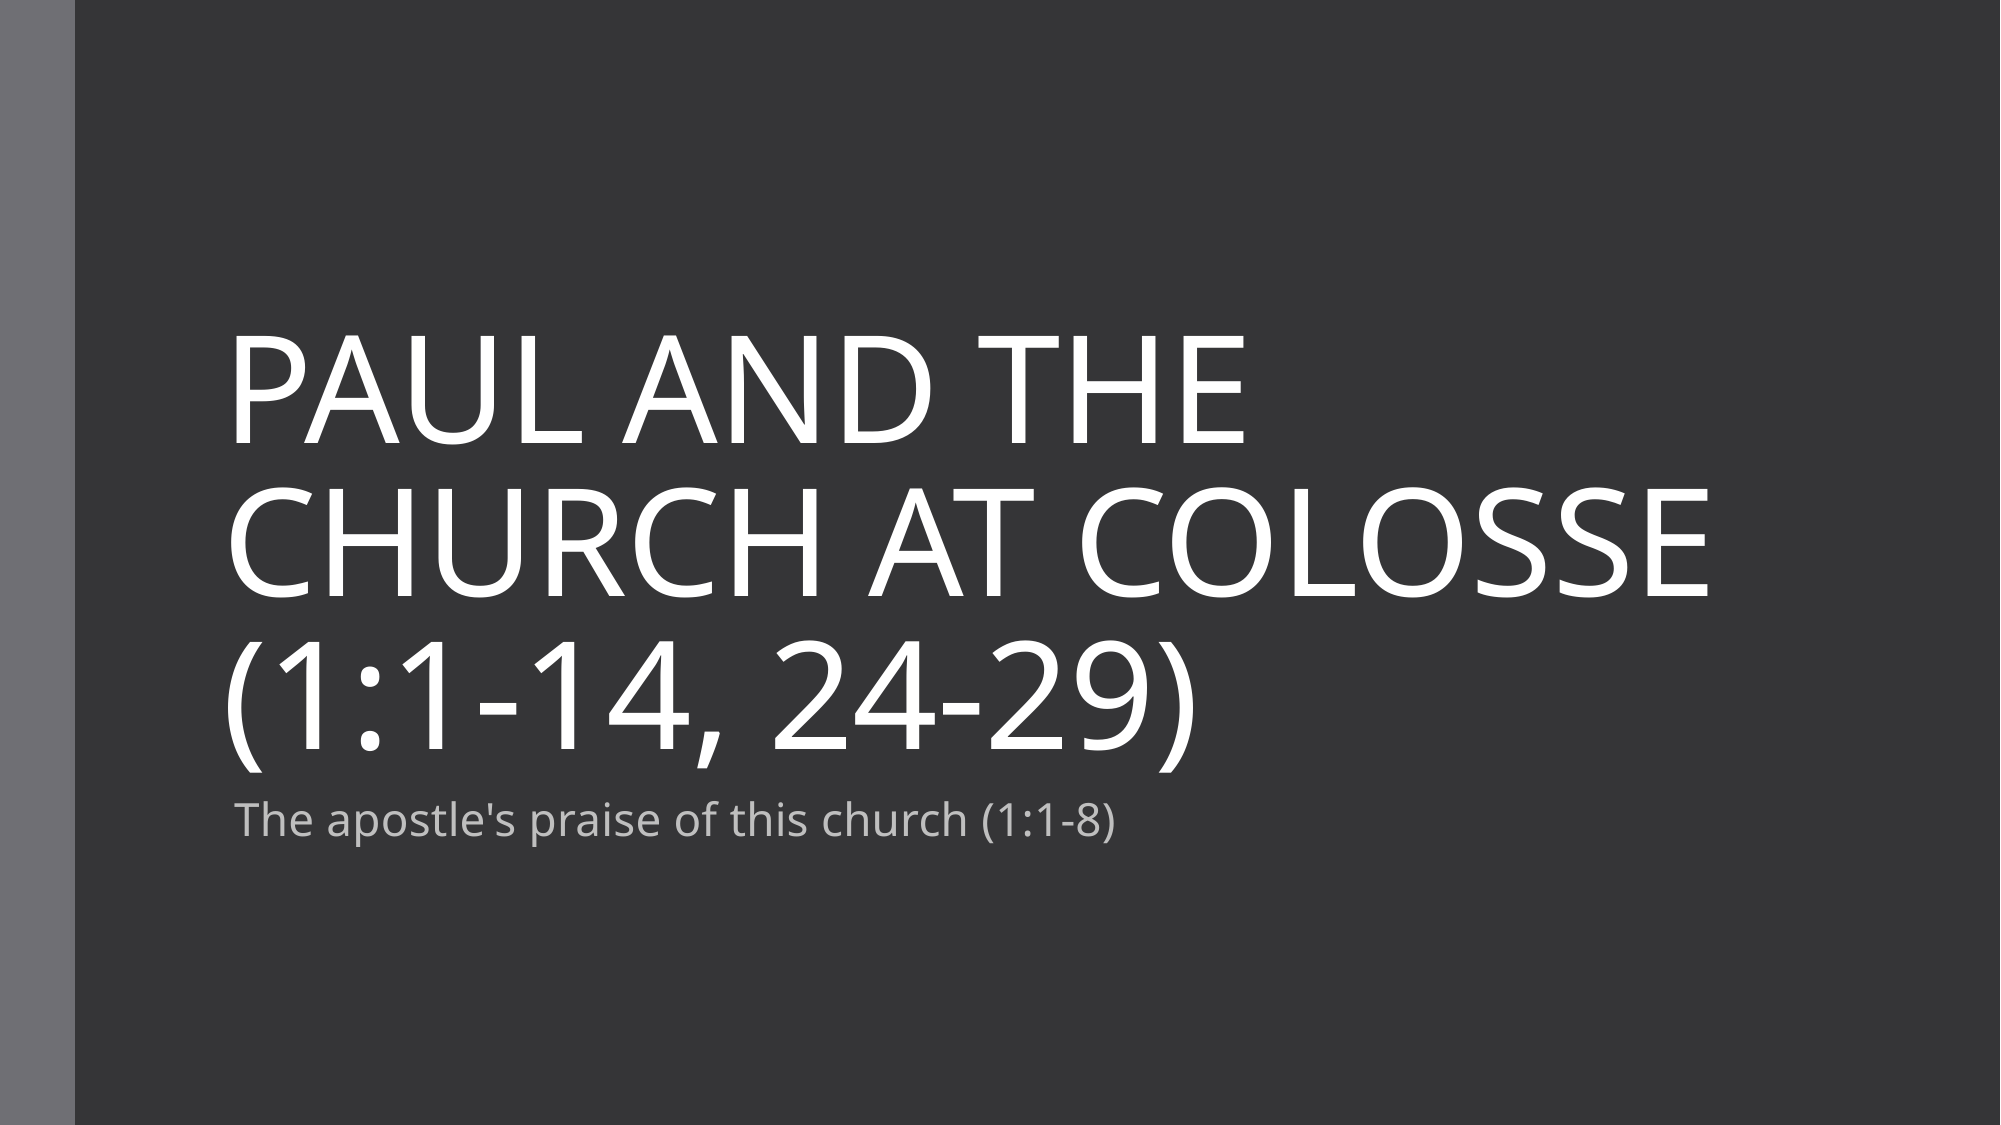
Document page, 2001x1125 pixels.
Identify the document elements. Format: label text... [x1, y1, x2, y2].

title PAUL AND THE CHURCH AT COLOSSE (1:1-14, 24-29) [206, 124, 1752, 787]
subtitle The apostle's praise of this church (1:1-8) [206, 787, 1752, 1066]
